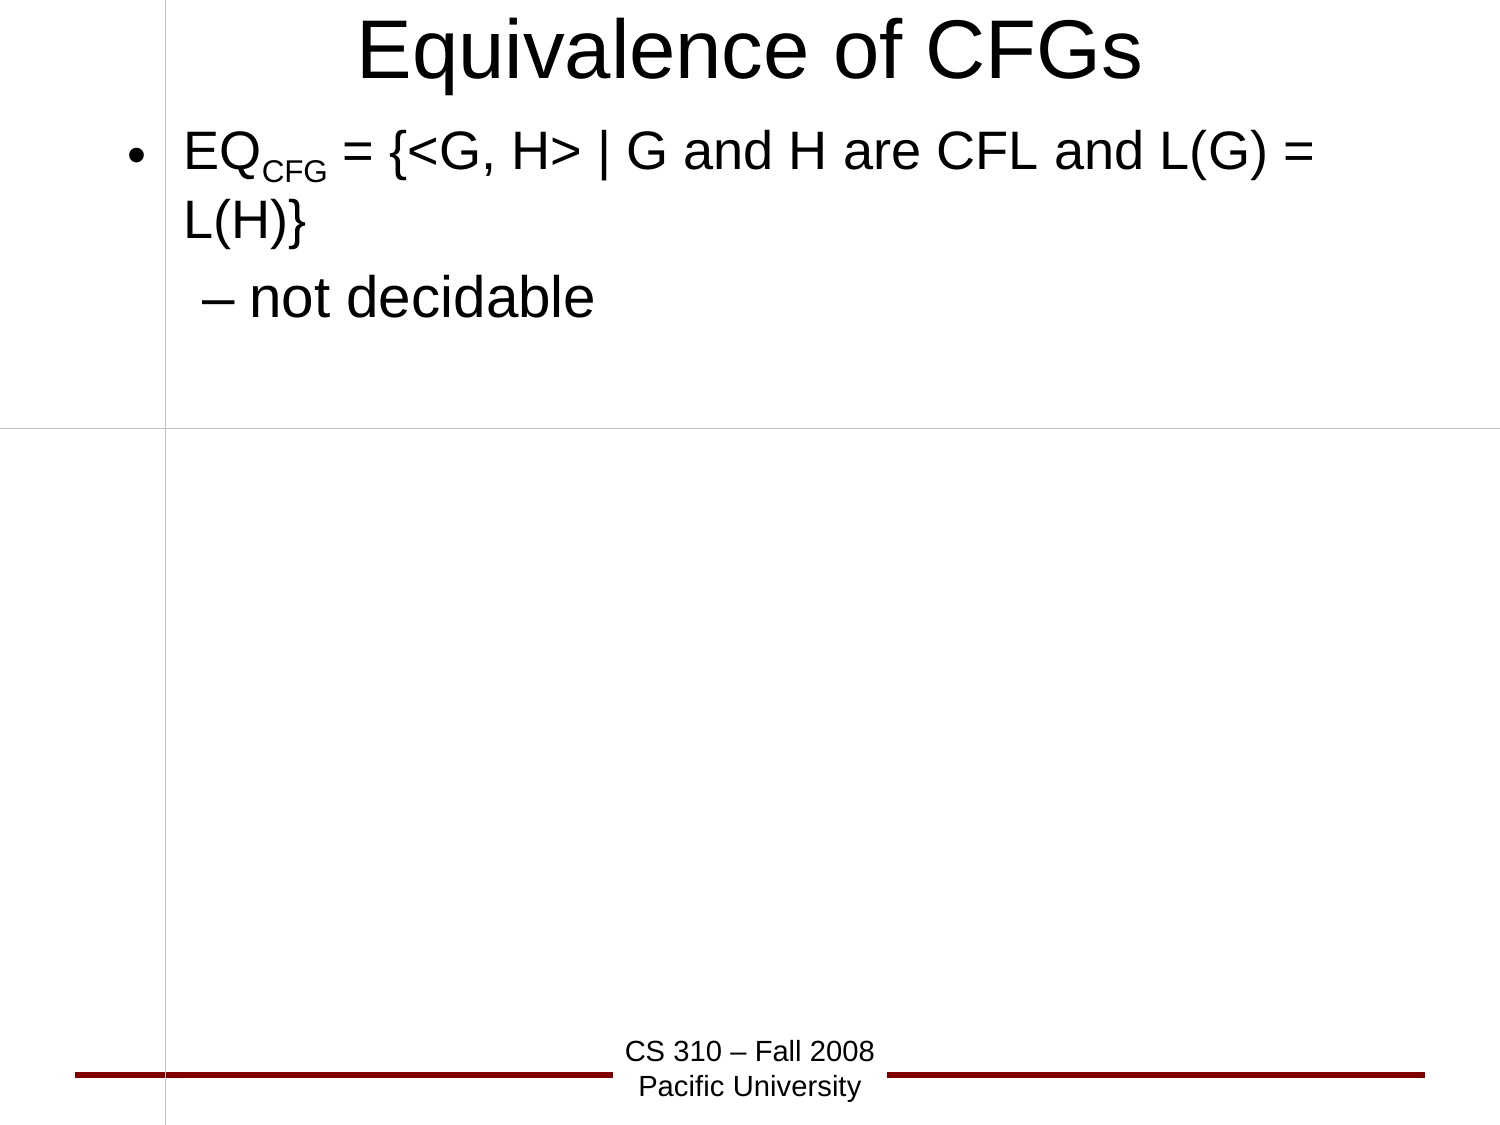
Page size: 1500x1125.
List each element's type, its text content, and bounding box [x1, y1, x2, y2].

list EQCFG = {<G, H> | G and H are CFL and L(G) = L(H)} not decidable [112, 112, 1388, 1001]
title Equivalence of CFGs [112, 0, 1388, 105]
